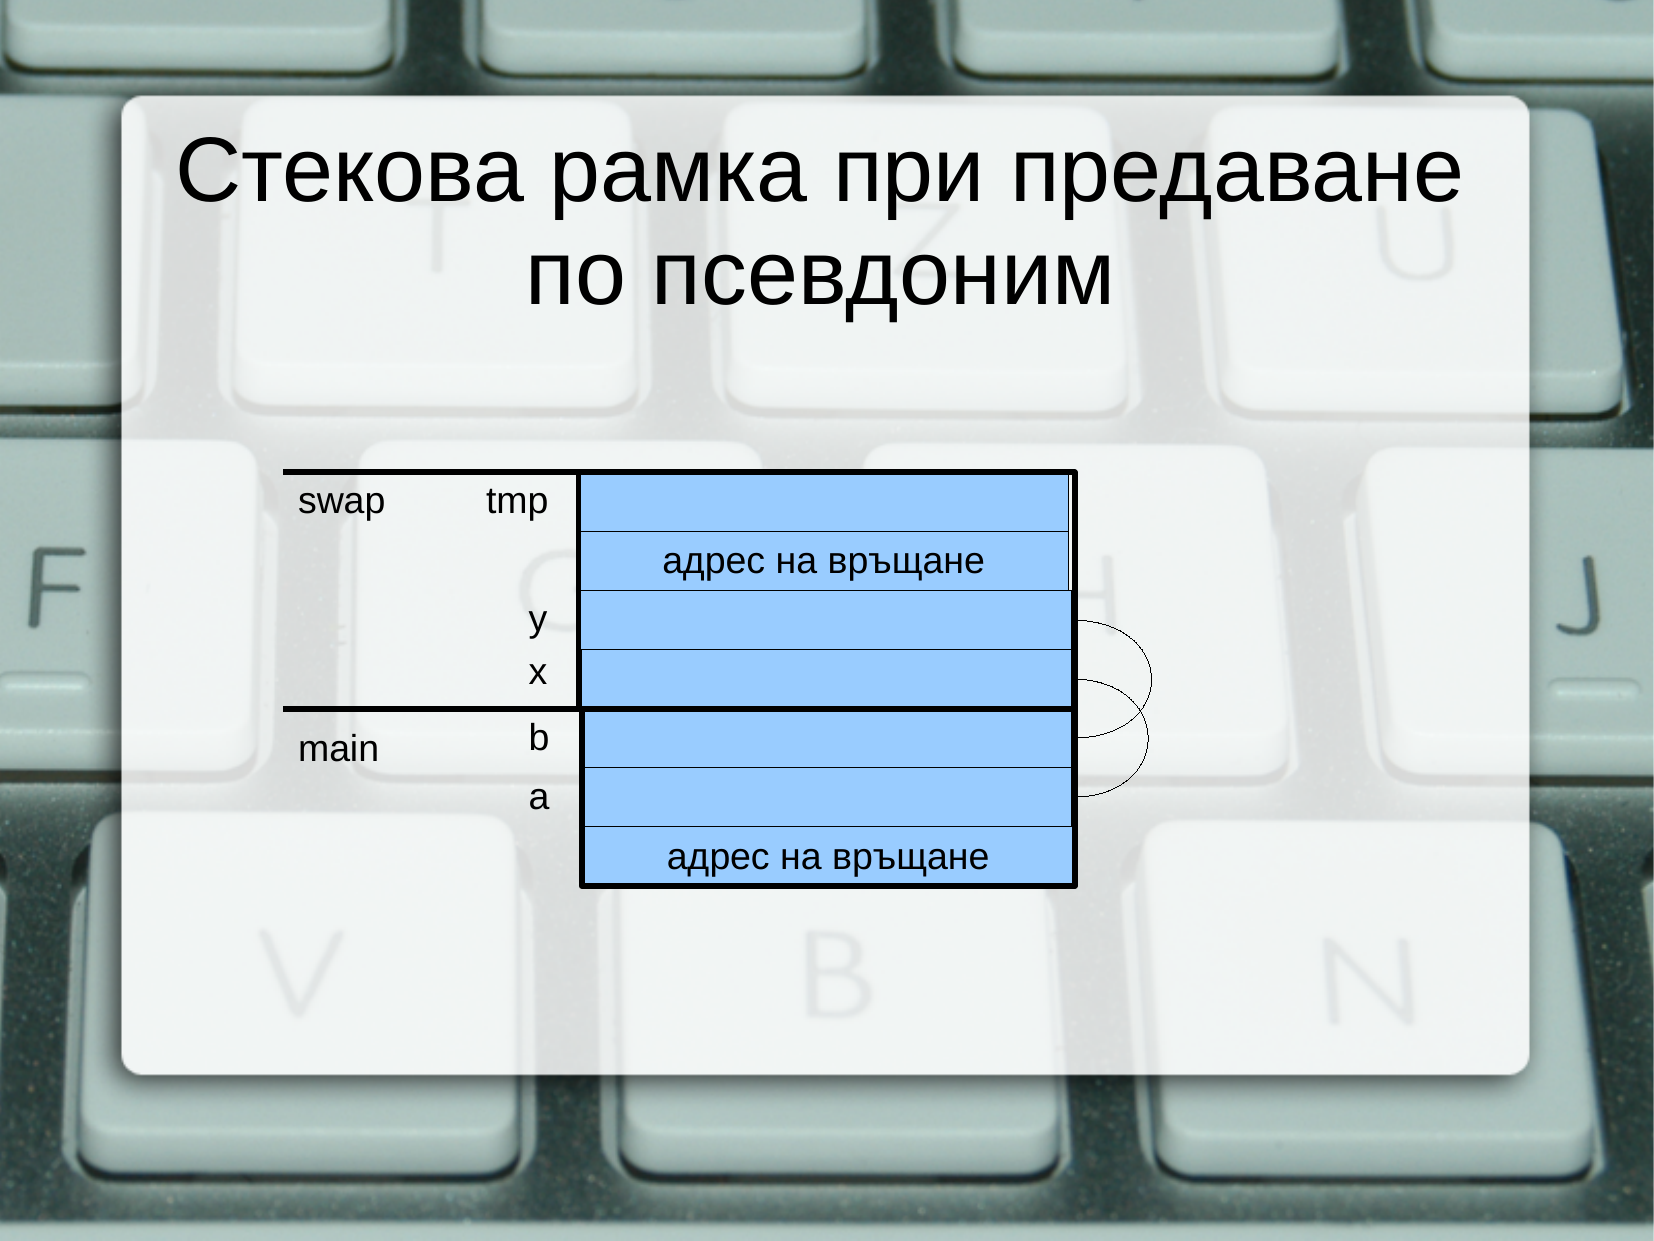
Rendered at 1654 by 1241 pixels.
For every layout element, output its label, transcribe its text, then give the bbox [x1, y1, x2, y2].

text_box [581, 590, 1072, 706]
text_box tmp [471, 475, 564, 530]
text_box y [513, 590, 562, 662]
text_box b [513, 712, 573, 766]
text_box [581, 475, 1069, 531]
picture [0, 0, 1654, 1241]
text_box [585, 712, 1072, 826]
text_box a [513, 767, 573, 825]
text_box адрес на връщане [581, 531, 1069, 590]
text_box адрес на връщане [585, 826, 1072, 883]
text_box swap [283, 472, 401, 530]
text_box main [283, 720, 395, 778]
title Стекова рамка при предаване по псевдоним [135, 117, 1506, 325]
text_box x [513, 643, 573, 701]
